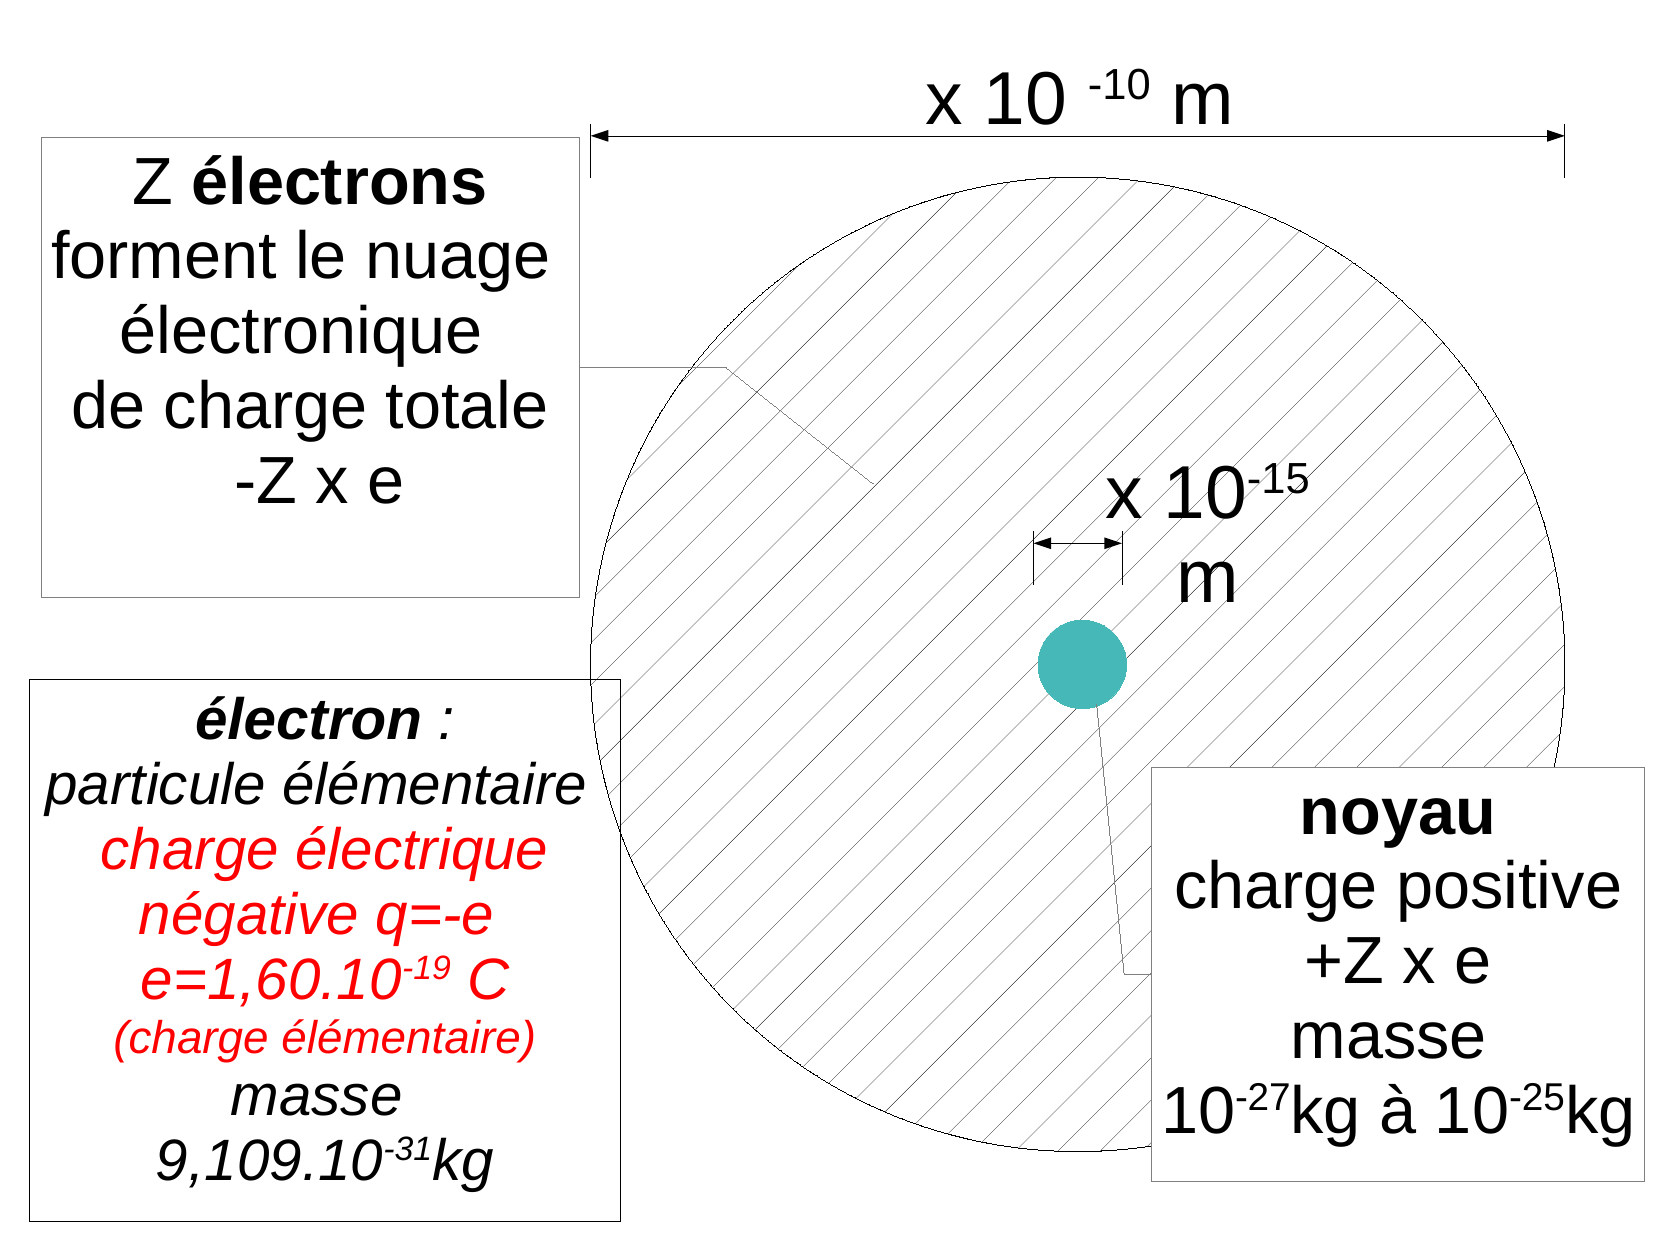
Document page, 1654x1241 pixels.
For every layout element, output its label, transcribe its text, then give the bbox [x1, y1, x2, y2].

text_box électron : particule élémentaire charge électrique négative q=-e e=1,60.10-19 C (charge élémentaire) masse 9,109.10-31kg [29, 679, 621, 1222]
text_box noyau charge positive +Z x e masse 10-27kg à 10-25kg [1151, 767, 1645, 1182]
text_box Z électrons forment le nuage électronique de charge totale -Z x e [41, 137, 580, 598]
text_box [590, 177, 1565, 1152]
text_box x 10-15 m [1062, 443, 1353, 630]
